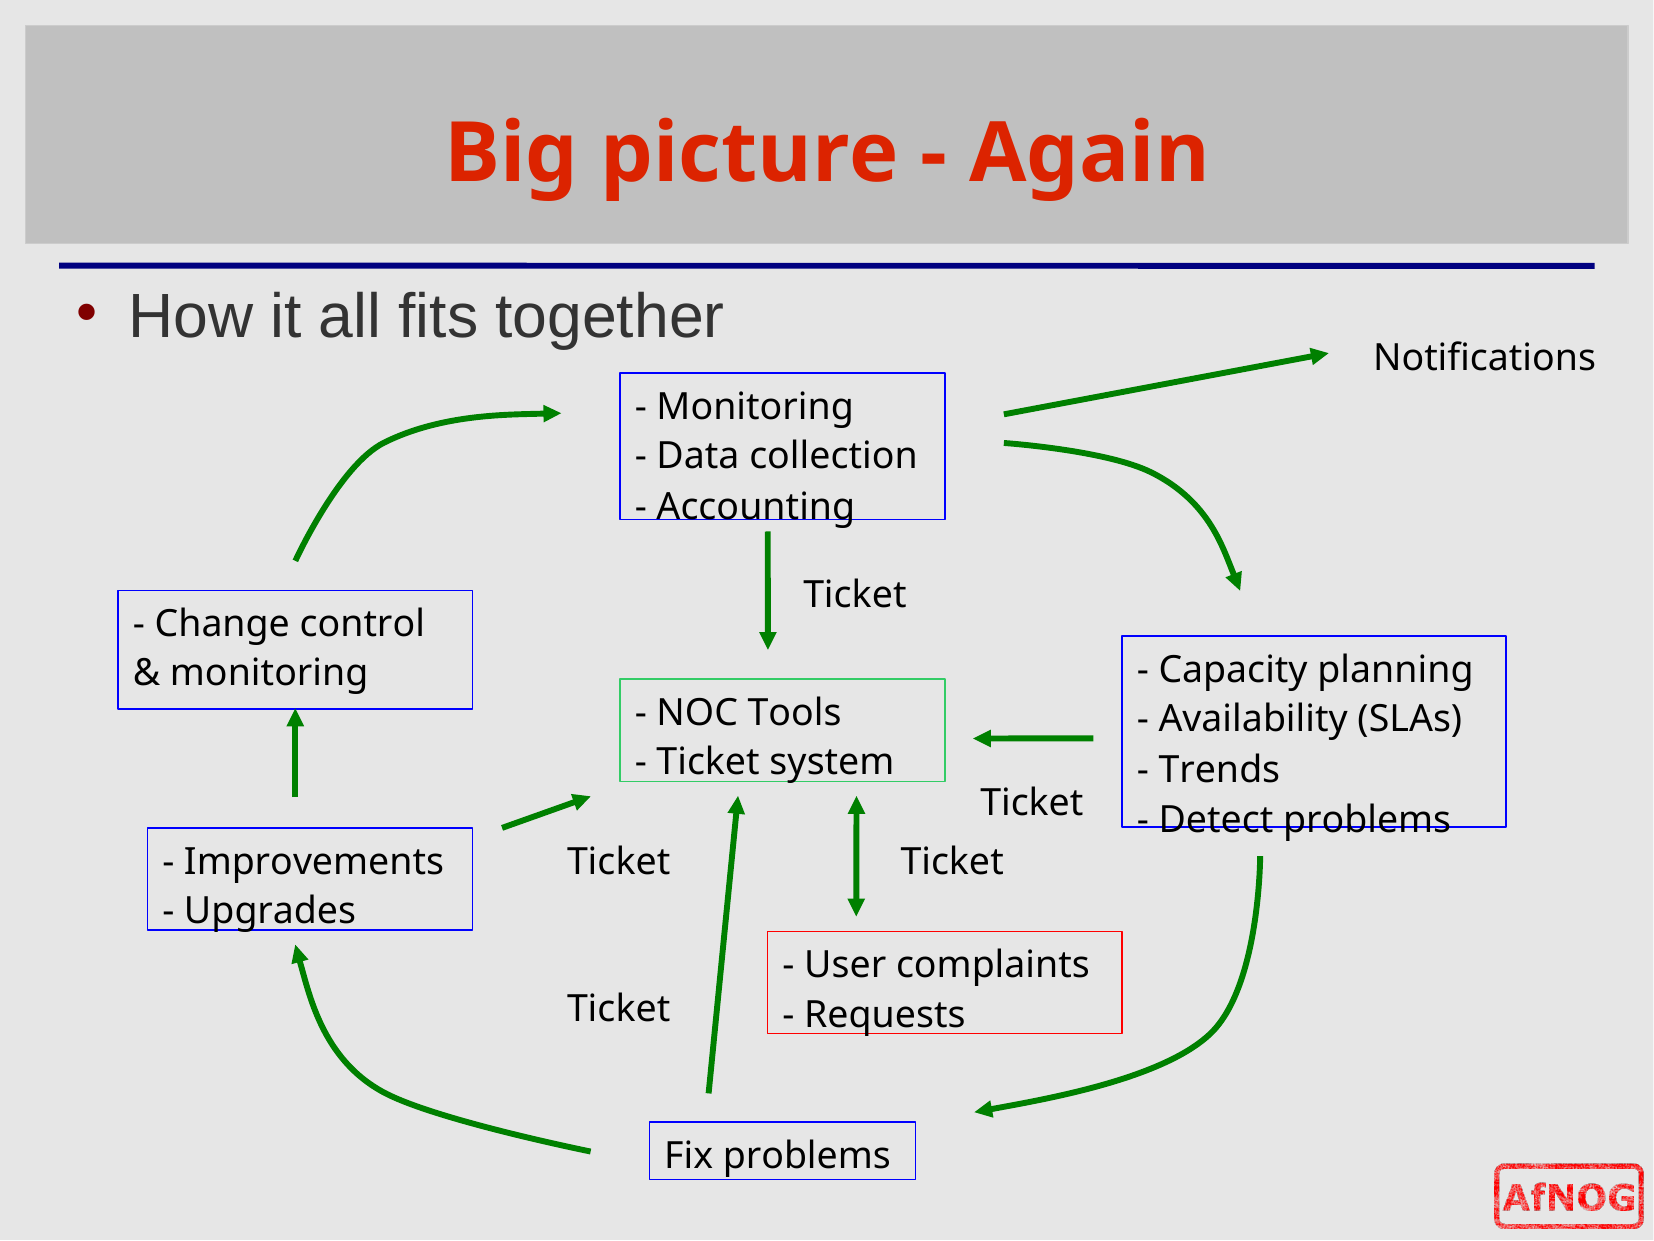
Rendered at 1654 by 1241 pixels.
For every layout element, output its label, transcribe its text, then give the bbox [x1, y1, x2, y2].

text_box - NOC Tools - Ticket system [620, 679, 945, 782]
list How it all fits together [59, 283, 1595, 361]
picture [1494, 1163, 1644, 1229]
text_box - Capacity planning - Availability (SLAs)‏ - Trends - Detect problems [1122, 635, 1506, 827]
text_box Ticket [965, 768, 1123, 827]
text_box - Change control & monitoring [118, 590, 473, 709]
title Big picture - Again [121, 46, 1534, 254]
text_box - Monitoring - Data collection - Accounting [620, 373, 945, 520]
text_box Ticket [885, 828, 1043, 886]
text_box - Improvements - Upgrades [147, 828, 473, 931]
text_box Ticket [788, 560, 946, 619]
text_box Fix problems [649, 1122, 916, 1180]
text_box - User complaints - Requests [767, 931, 1123, 1034]
text_box Notifications [1358, 324, 1625, 383]
text_box Ticket [552, 828, 709, 886]
text_box Ticket [552, 975, 709, 1034]
